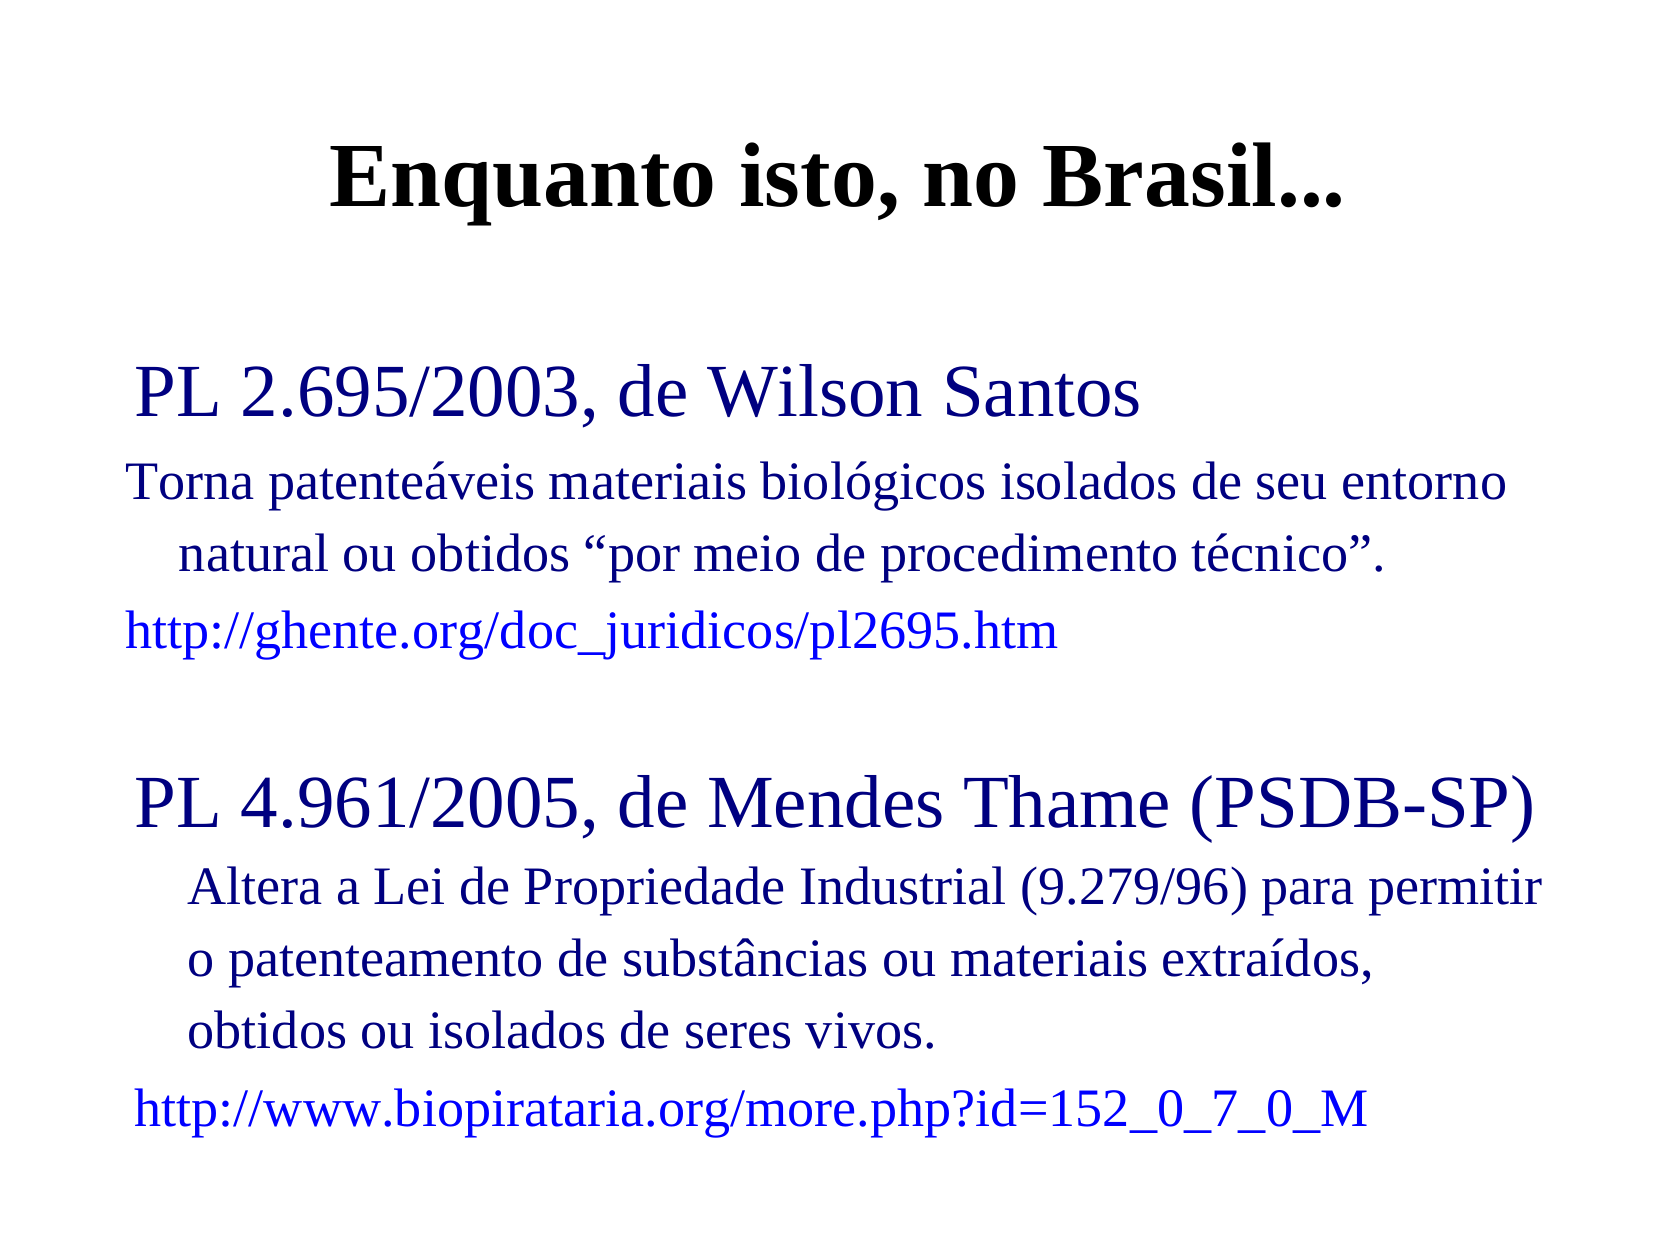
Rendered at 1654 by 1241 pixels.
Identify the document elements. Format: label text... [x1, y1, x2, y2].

title Enquanto isto, no Brasil... [161, 81, 1516, 269]
text_box PL 2.695/2003, de Wilson Santos Torna patenteáveis materiais biológicos isolados de seu entorno natural ou obtidos “por meio de procedimento técnico”. http://ghente.org/doc_juridicos/pl2695.htm PL 4.961/2005, de Mendes Thame (PSDB-SP) Altera a Lei de Propriedade Industrial (9.279/96) para permitir o patenteamento de substâncias ou materiais extraídos, obtidos ou isolados de seres vivos. http://www.biopirataria.org/more.php?id=152_0_7_0_M [125, 333, 1546, 1122]
